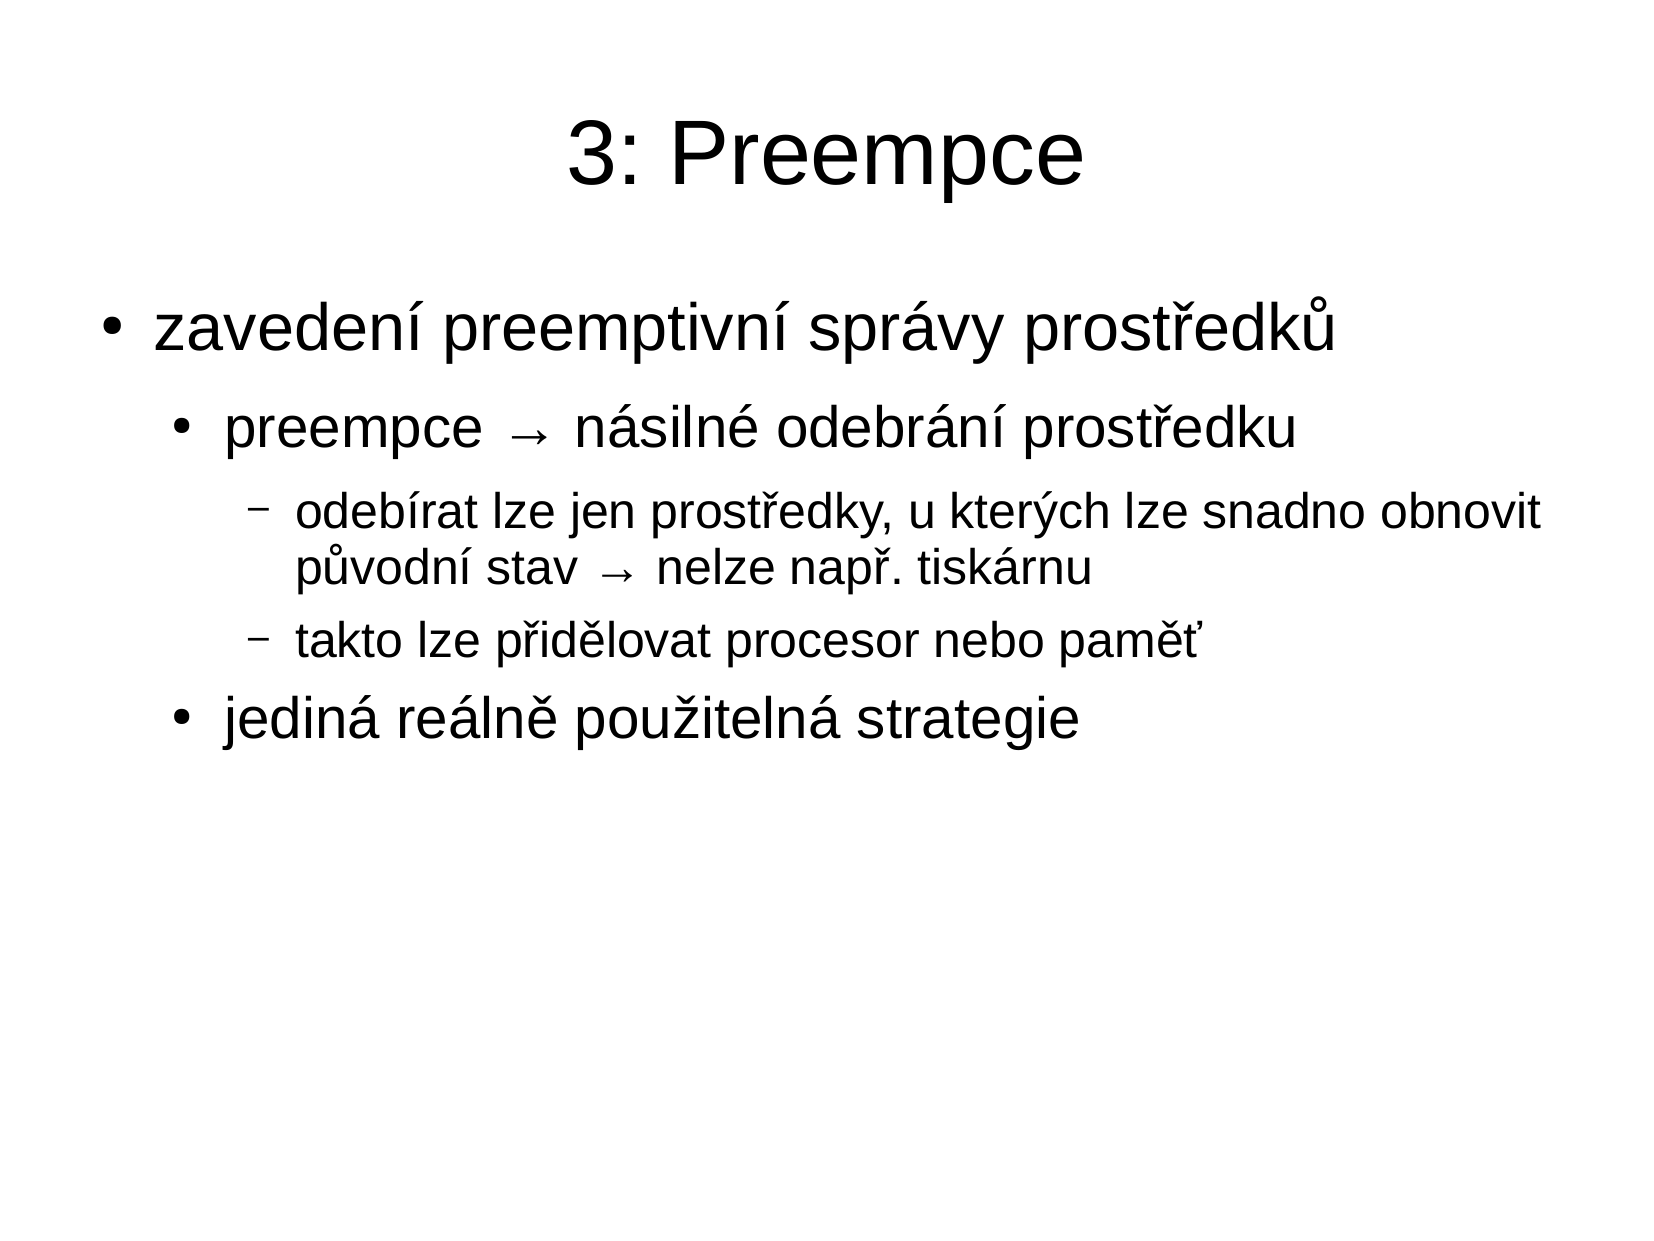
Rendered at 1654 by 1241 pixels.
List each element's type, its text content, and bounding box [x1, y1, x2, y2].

list zavedení preemptivní správy prostředků preempce → násilné odebrání prostředku odebírat lze jen prostředky, u kterých lze snadno obnovit původní stav → nelze např. tiskárnu takto lze přidělovat procesor nebo paměť jediná reálně použitelná strategie [82, 290, 1571, 1094]
title 3: Preempce [82, 56, 1571, 250]
